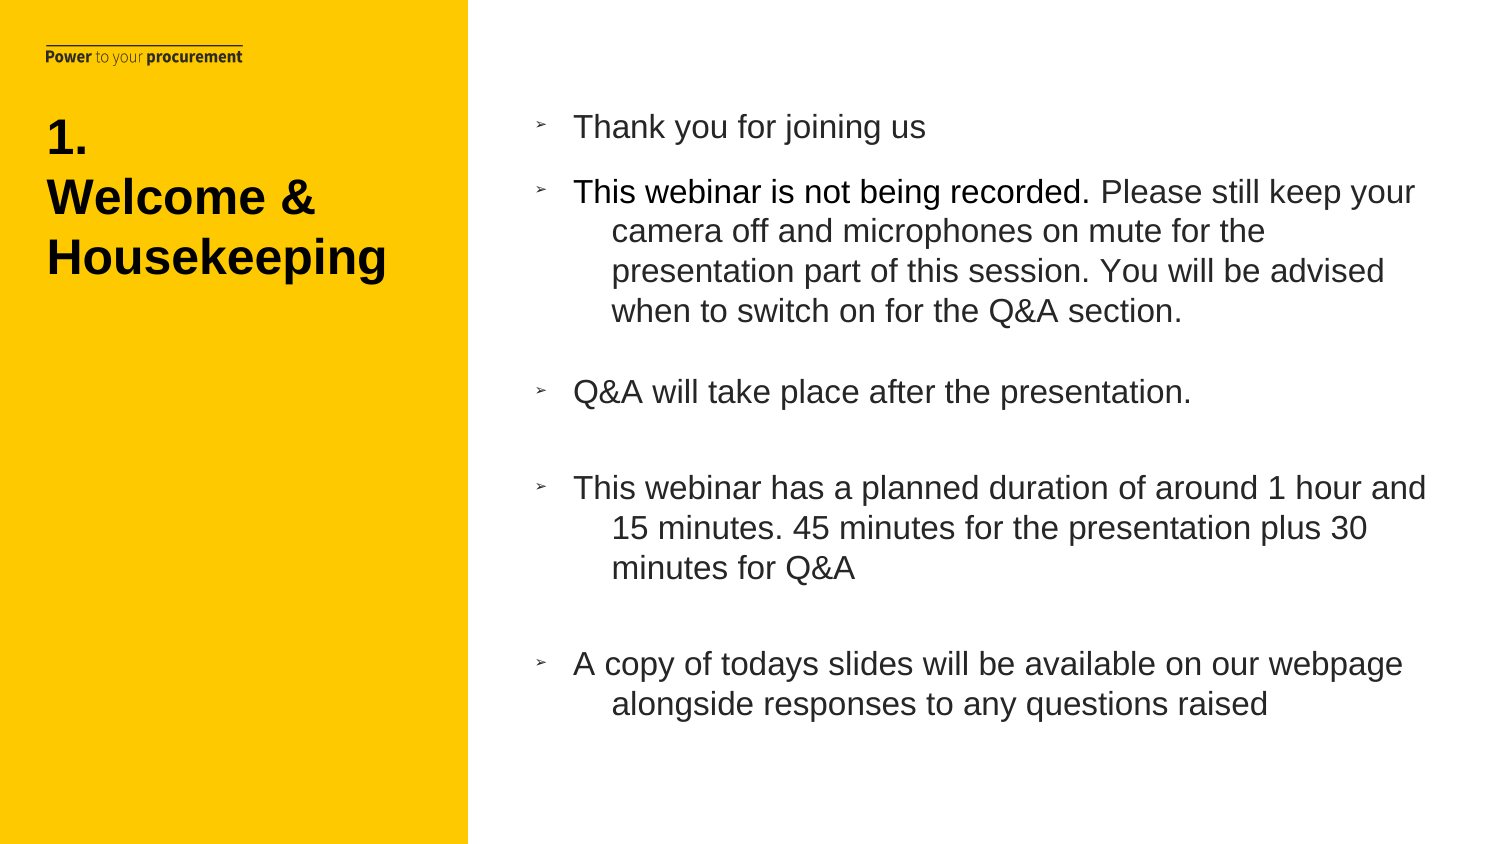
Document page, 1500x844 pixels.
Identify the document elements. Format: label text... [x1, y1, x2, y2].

title Thank you for joining us This webinar is not being recorded. Please still keep your camera off and microphones on mute for the presentation part of this session. You will be advised when to switch on for the Q&A section. Q&A will take place after the presentation. This webinar has a planned duration of around 1 hour and 15 minutes. 45 minutes for the presentation plus 30 minutes for Q&A A copy of todays slides will be available on our webpage alongside responses to any questions raised [499, 104, 1457, 799]
title 1. Welcome & Housekeeping [46, 104, 423, 209]
